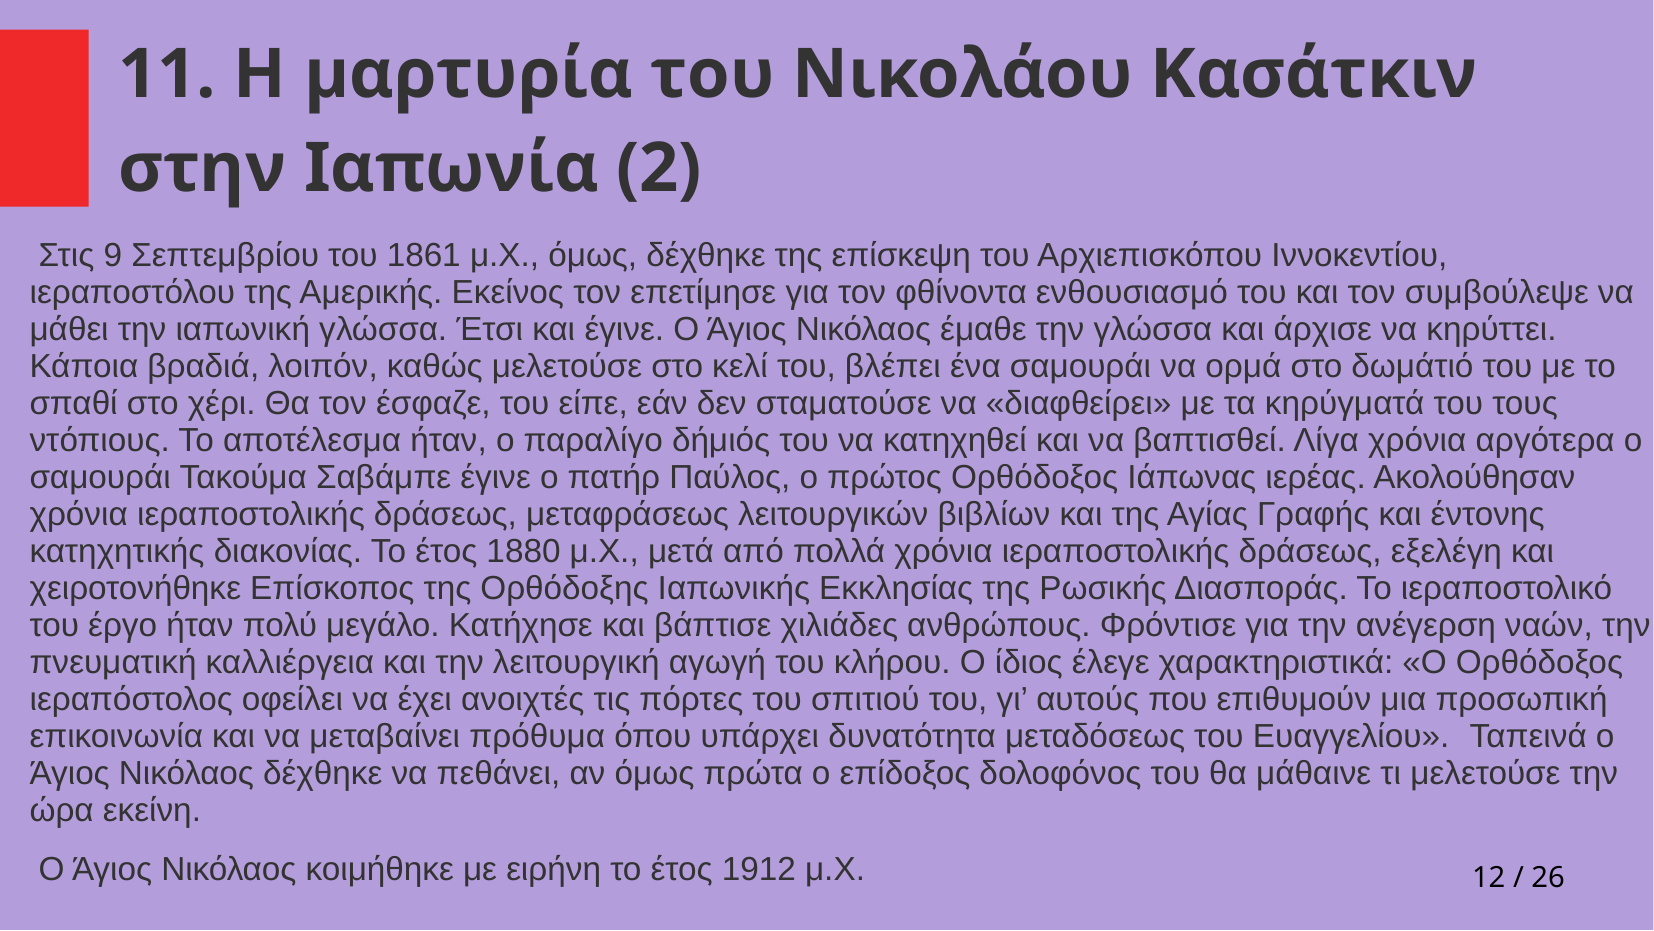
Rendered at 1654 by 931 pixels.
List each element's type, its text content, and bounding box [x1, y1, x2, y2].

list Στις 9 Σεπτεμβρίου του 1861 μ.Χ., όμως, δέχθηκε της επίσκεψη του Αρχιεπισκόπου Ιννοκεντίου, ιεραποστόλου της Αμερικής. Εκείνος τον επετίμησε για τον φθίνοντα ενθουσιασμό του και τον συμβούλεψε να μάθει την ιαπωνική γλώσσα. Έτσι και έγινε. Ο Άγιος Νικόλαος έμαθε την γλώσσα και άρχισε να κηρύττει. Κάποια βραδιά, λοιπόν, καθώς μελετούσε στο κελί του, βλέπει ένα σαμουράι να ορμά στο δωμάτιό του με το σπαθί στο χέρι. Θα τον έσφαζε, του είπε, εάν δεν σταματούσε να «διαφθείρει» με τα κηρύγματά του τους ντόπιους. Το αποτέλεσμα ήταν, ο παραλίγο δήμιός του να κατηχηθεί και να βαπτισθεί. Λίγα χρόνια αργότερα ο σαμουράι Τακούμα Σαβάμπε έγινε ο πατήρ Παύλος, ο πρώτος Ορθόδοξος Ιάπωνας ιερέας. Ακολούθησαν χρόνια ιεραποστολικής δράσεως, μεταφράσεως λειτουργικών βιβλίων και της Αγίας Γραφής και έντονης κατηχητικής διακονίας. Το έτος 1880 μ.Χ., μετά από πολλά χρόνια ιεραποστολικής δράσεως, εξελέγη και χειροτονήθηκε Επίσκοπος της Ορθόδοξης Ιαπωνικής Εκκλησίας της Ρωσικής Διασποράς. Το ιεραποστολικό του έργο ήταν πολύ μεγάλο. Κατήχησε και βάπτισε χιλιάδες ανθρώπους. Φρόντισε για την ανέγερση ναών, την πνευματική καλλιέργεια και την λειτουργική αγωγή του κλήρου. Ο ίδιος έλεγε χαρακτηριστικά: «Ο Ορθόδοξος ιεραπόστολος οφείλει να έχει ανοιχτές τις πόρτες του σπιτιού του, γι’ αυτούς που επιθυμούν μια προσωπική επικοινωνία και να μεταβαίνει πρόθυμα όπου υπάρχει δυνατότητα μεταδόσεως του Ευαγγελίου». Ταπεινά ο Άγιος Νικόλαος δέχθηκε να πεθάνει, αν όμως πρώτα ο επίδοξος δολοφόνος του θα μάθαινε τι μελετούσε την ώρα εκείνη. Ο Άγιος Νικόλαος κοιμήθηκε με ειρήνη το έτος 1912 μ.Χ. [29, 236, 1654, 798]
title 11. Η μαρτυρία του Νικολάου Κασάτκιν στην Ιαπωνία (2) [118, 21, 1595, 216]
